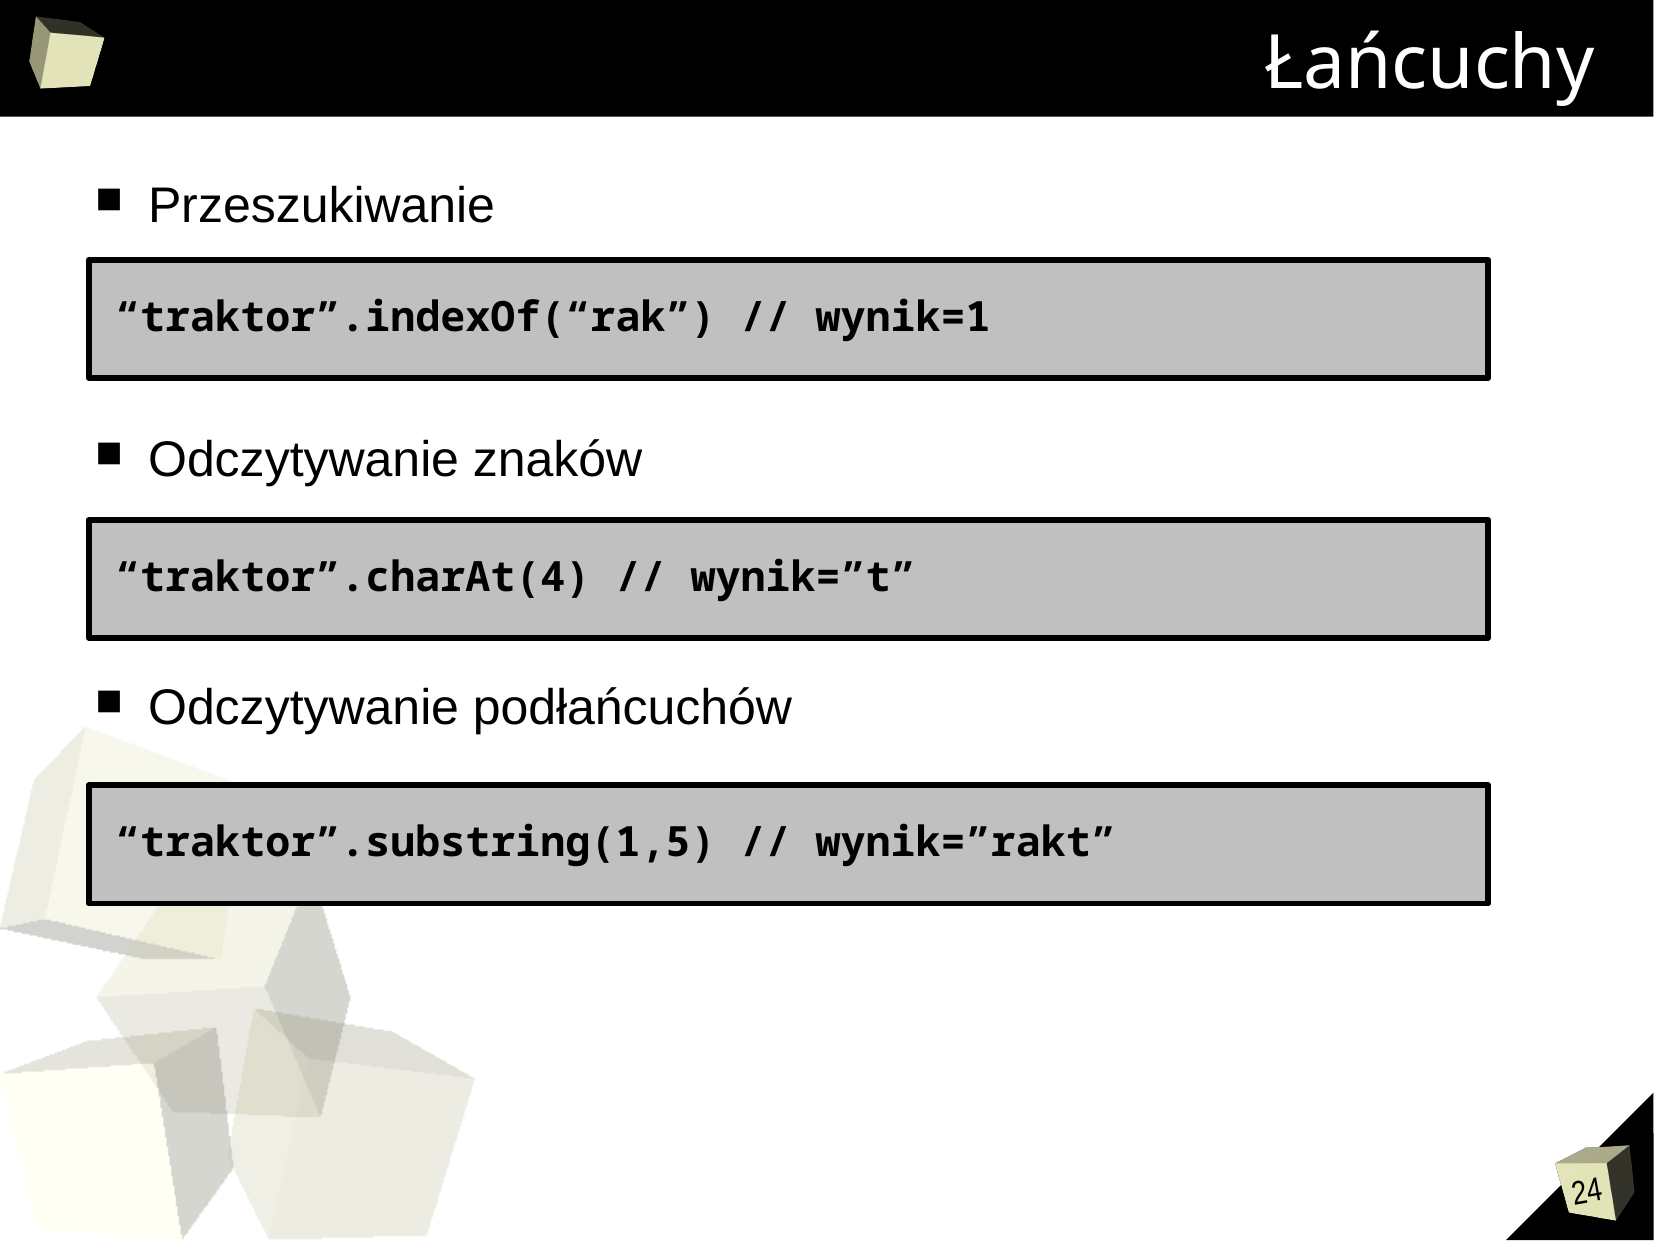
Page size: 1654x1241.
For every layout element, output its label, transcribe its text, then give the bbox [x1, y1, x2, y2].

picture [0, 726, 477, 1241]
list [44, 177, 1611, 473]
text_box Odczytywanie podłańcuchów [77, 679, 1004, 736]
title Łańcuchy [118, 0, 1595, 119]
text_box “traktor”.indexOf(“rak”) // wynik=1 [88, 259, 1489, 378]
text_box “traktor”.charAt(4) // wynik=”t” [88, 519, 1489, 638]
text_box “traktor”.substring(1,5) // wynik=”rakt” [88, 785, 1489, 904]
text_box Odczytywanie znaków [77, 431, 1004, 487]
text_box Przeszukiwanie [77, 177, 1004, 234]
